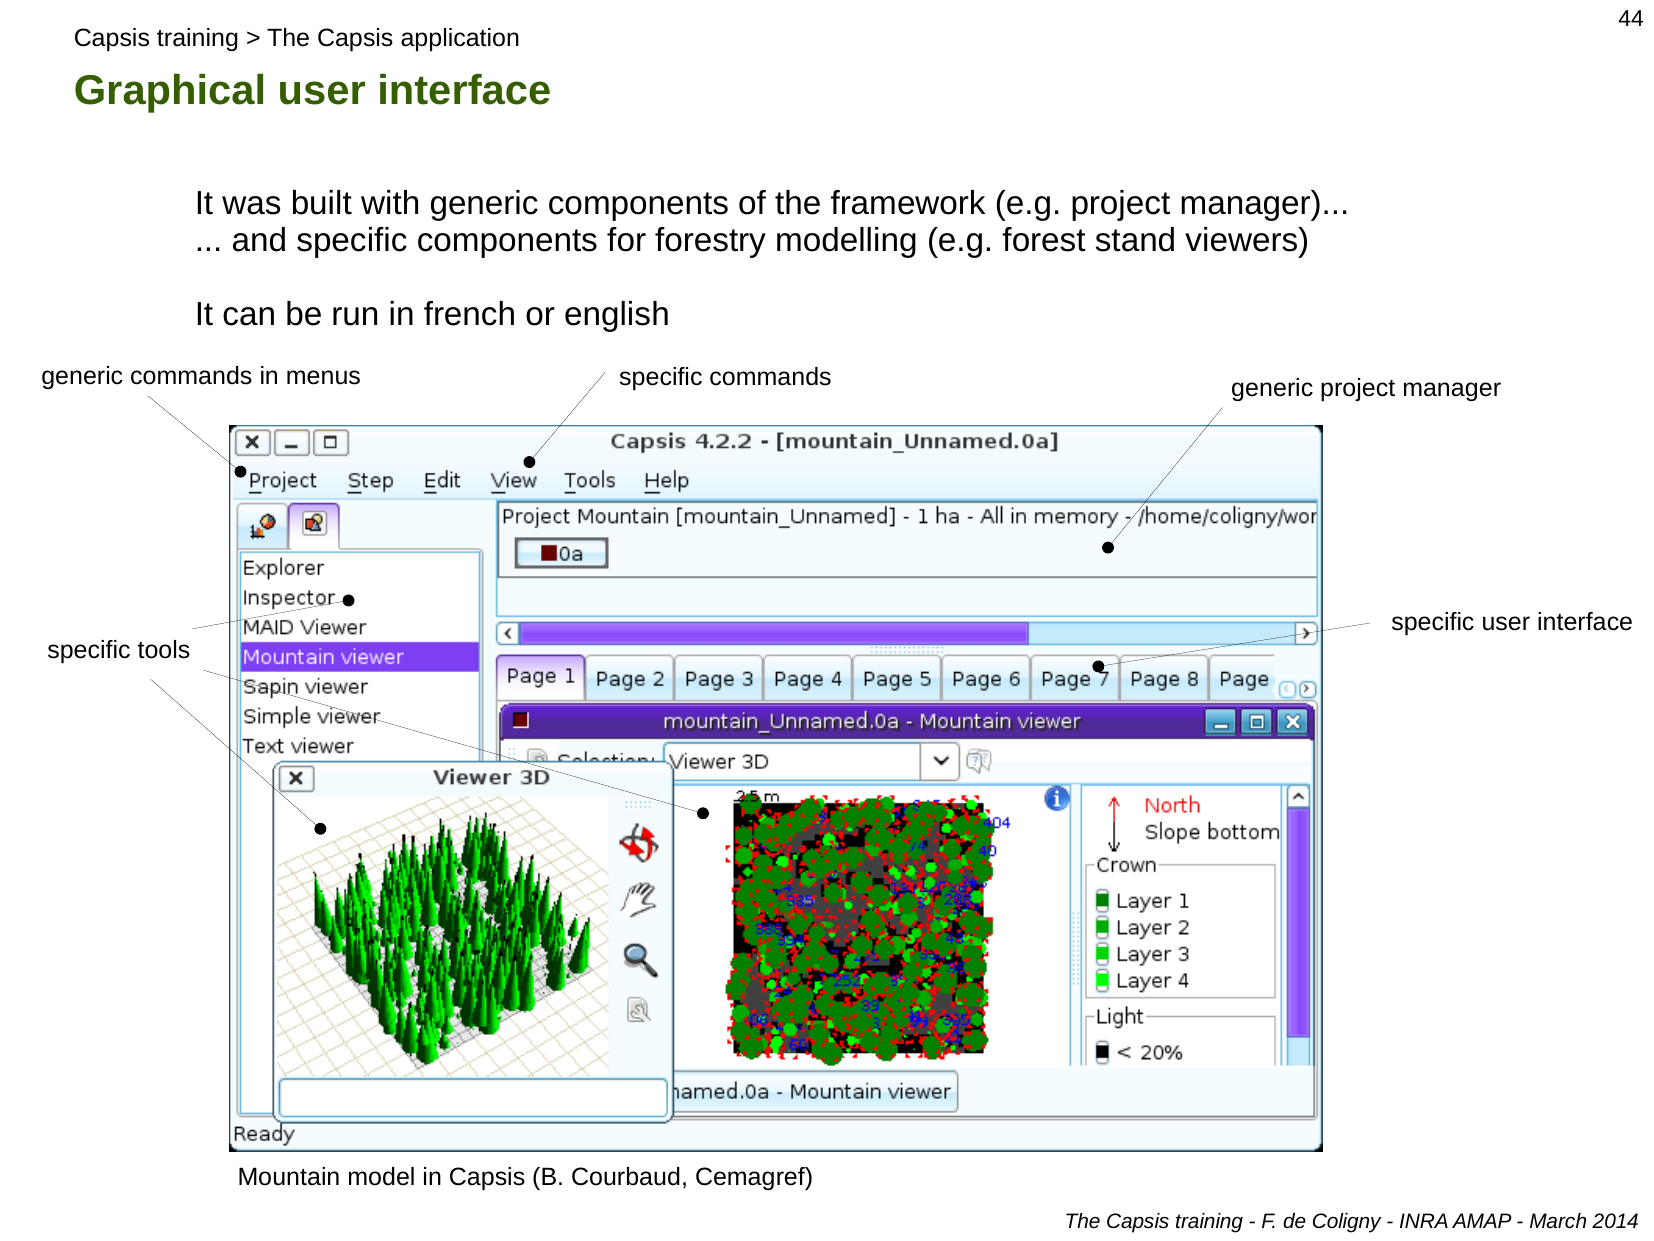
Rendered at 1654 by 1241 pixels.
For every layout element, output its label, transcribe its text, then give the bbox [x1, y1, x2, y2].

text_box specific commands [604, 355, 894, 399]
text_box Capsis training > The Capsis application [59, 16, 1004, 59]
text_box The Capsis training - F. de Coligny - INRA AMAP - March 2014 [0, 1201, 1654, 1241]
text_box Mountain model in Capsis (B. Courbaud, Cemagref) [222, 1155, 1334, 1199]
picture [229, 425, 1323, 1152]
text_box specific tools [32, 628, 210, 672]
text_box specific user interface [1376, 600, 1654, 644]
text_box It was built with generic components of the framework (e.g. project manager)... ... and specific components for forestry modelling (e.g. forest stand viewers) It can be run in french or english [180, 177, 1625, 342]
text_box Graphical user interface [59, 59, 1642, 121]
text_box generic commands in menus [26, 354, 429, 398]
text_box generic project manager [1216, 366, 1548, 410]
